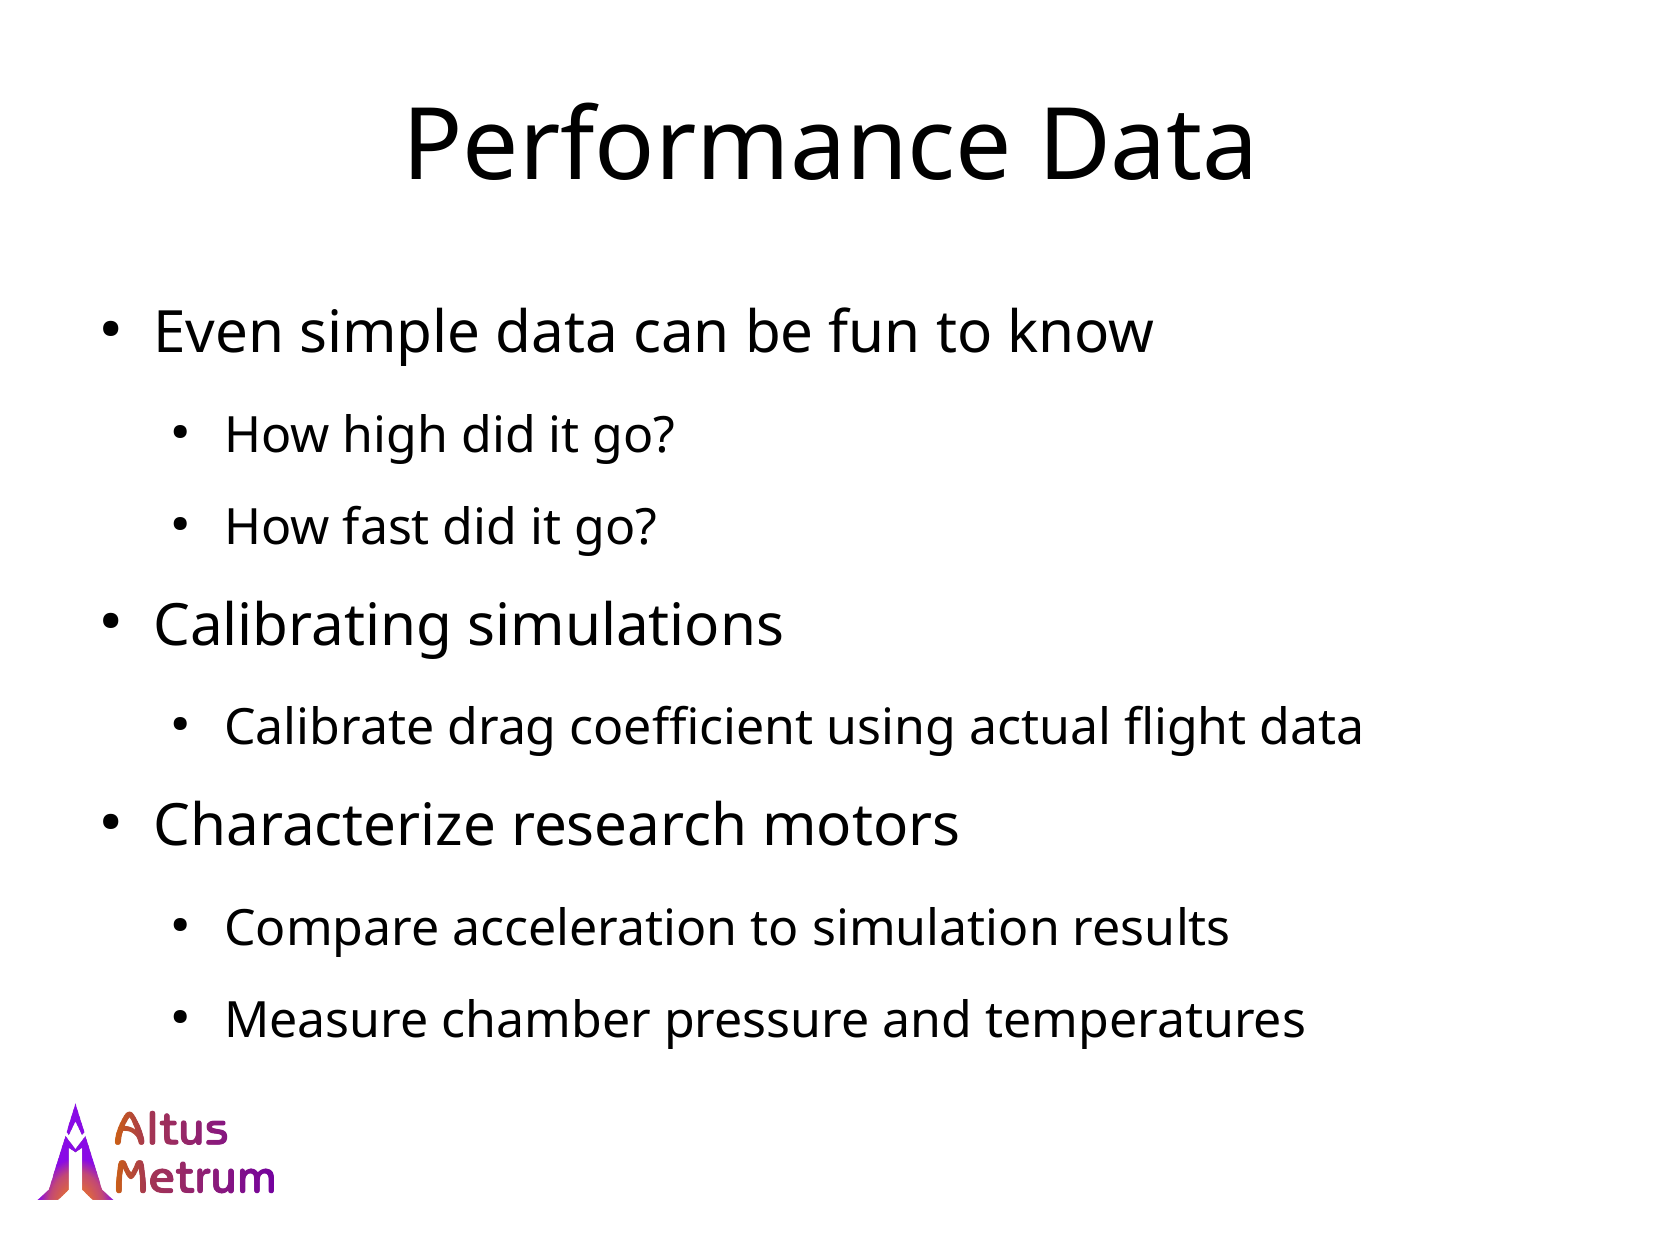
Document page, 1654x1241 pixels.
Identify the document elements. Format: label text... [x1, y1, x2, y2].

title Performance Data [86, 55, 1576, 226]
list Even simple data can be fun to know How high did it go? How fast did it go? Calibrating simulations Calibrate drag coefficient using actual flight data Characterize research motors Compare acceleration to simulation results Measure chamber pressure and temperatures [82, 290, 1571, 1094]
picture [37, 1103, 274, 1200]
